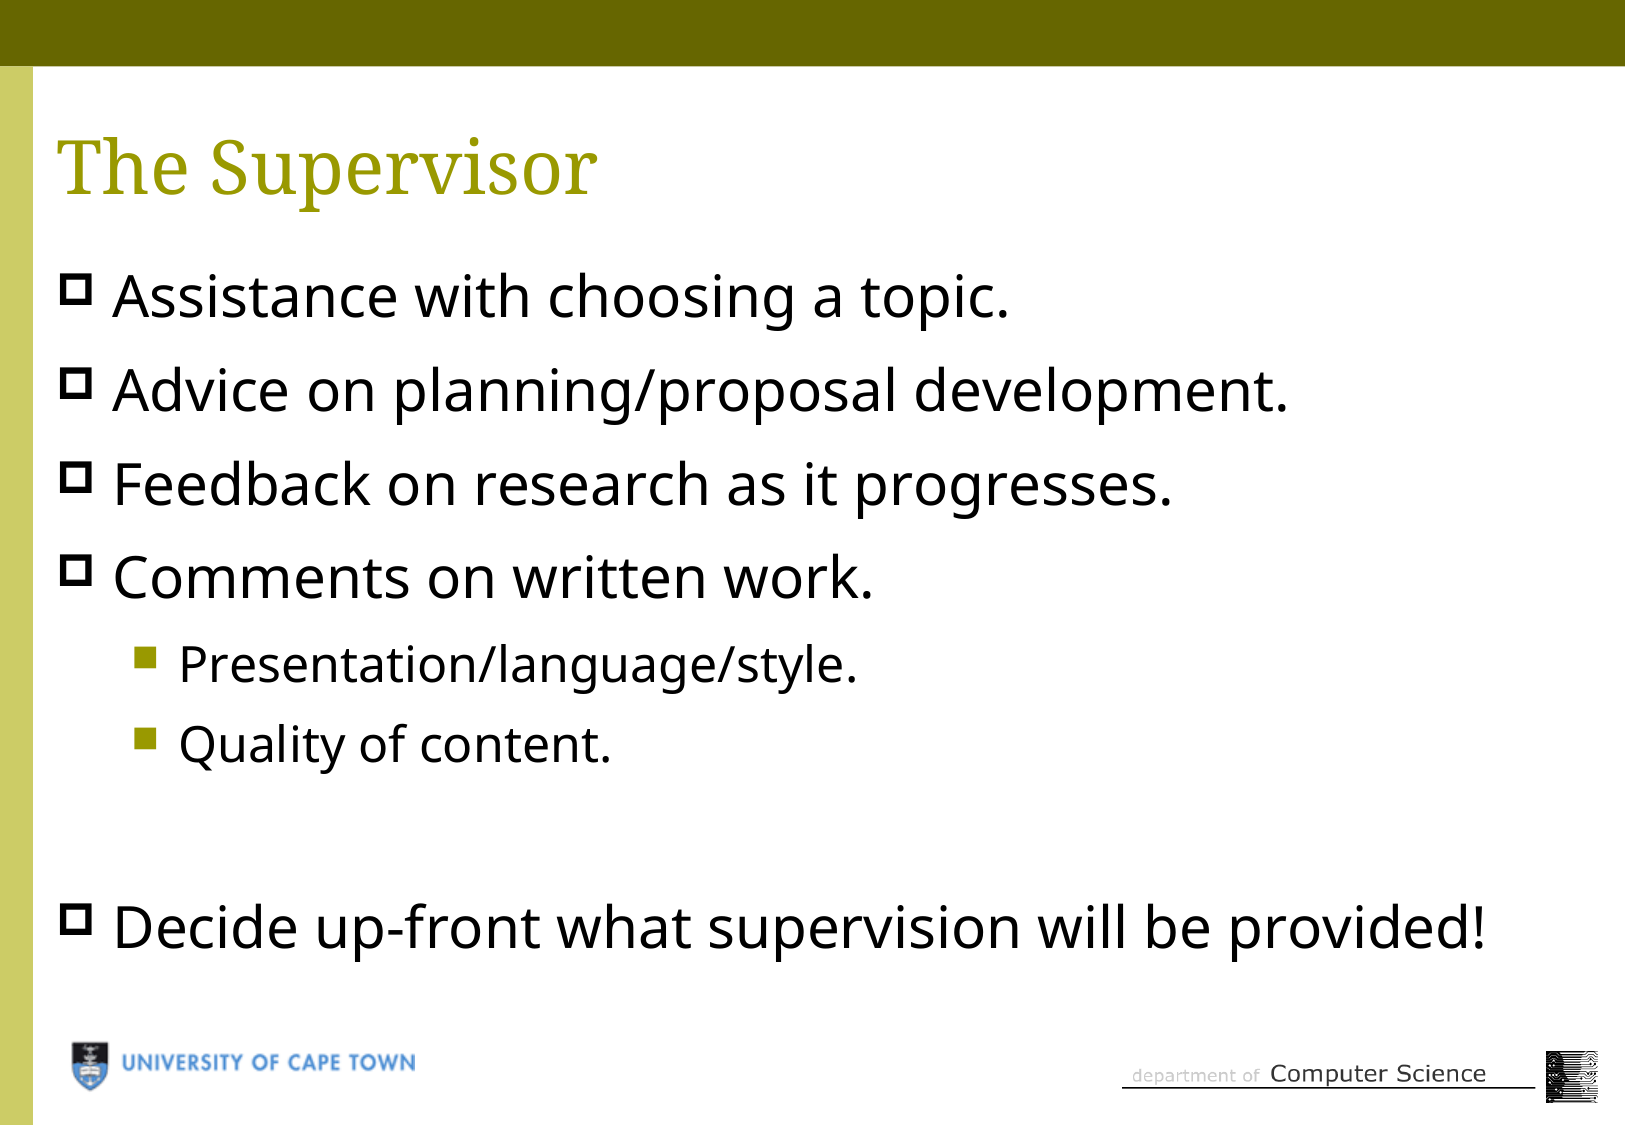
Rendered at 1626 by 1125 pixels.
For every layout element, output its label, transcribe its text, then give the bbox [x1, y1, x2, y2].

title The Supervisor [56, 109, 1543, 222]
picture [1122, 1044, 1536, 1092]
picture [61, 1024, 415, 1103]
picture [1546, 1051, 1598, 1103]
list Assistance with choosing a topic. Advice on planning/proposal development. Feedback on research as it progresses. Comments on written work. Presentation/language/style. Quality of content. Decide up-front what supervision will be provided! [56, 255, 1544, 984]
